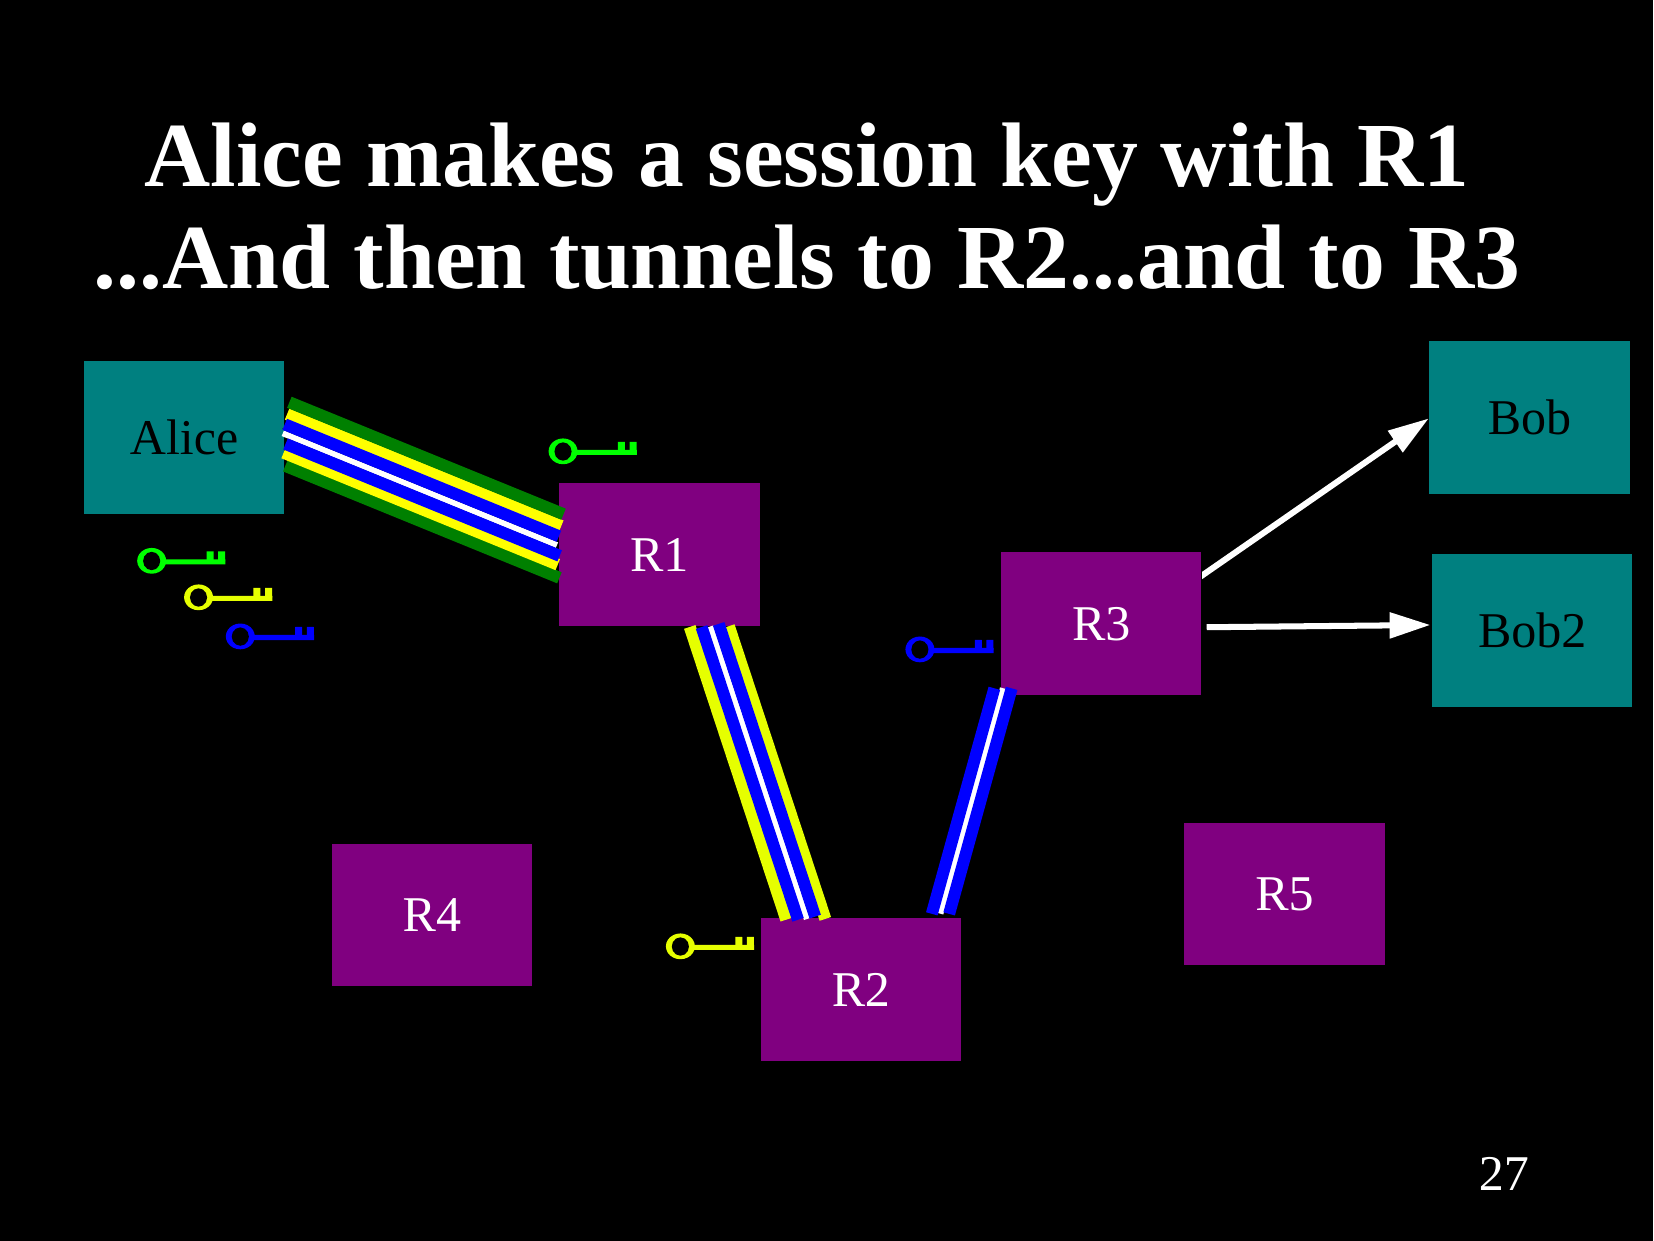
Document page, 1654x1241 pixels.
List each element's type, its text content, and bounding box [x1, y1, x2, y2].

text_box R3 [1000, 551, 1202, 696]
text_box Alice [83, 360, 285, 515]
text_box [225, 623, 315, 650]
text_box R2 [760, 917, 962, 1062]
text_box [665, 933, 755, 960]
text_box [184, 584, 273, 611]
text_box R1 [558, 482, 761, 627]
text_box Bob2 [1431, 553, 1633, 708]
text_box R5 [1183, 822, 1386, 966]
title Alice makes a session key with R1 ...And then tunnels to R2...and to R3 [82, 86, 1534, 327]
text_box [905, 636, 994, 663]
text_box R4 [331, 843, 533, 987]
text_box [548, 438, 637, 465]
text_box Bob [1428, 340, 1631, 495]
text_box [137, 547, 226, 574]
